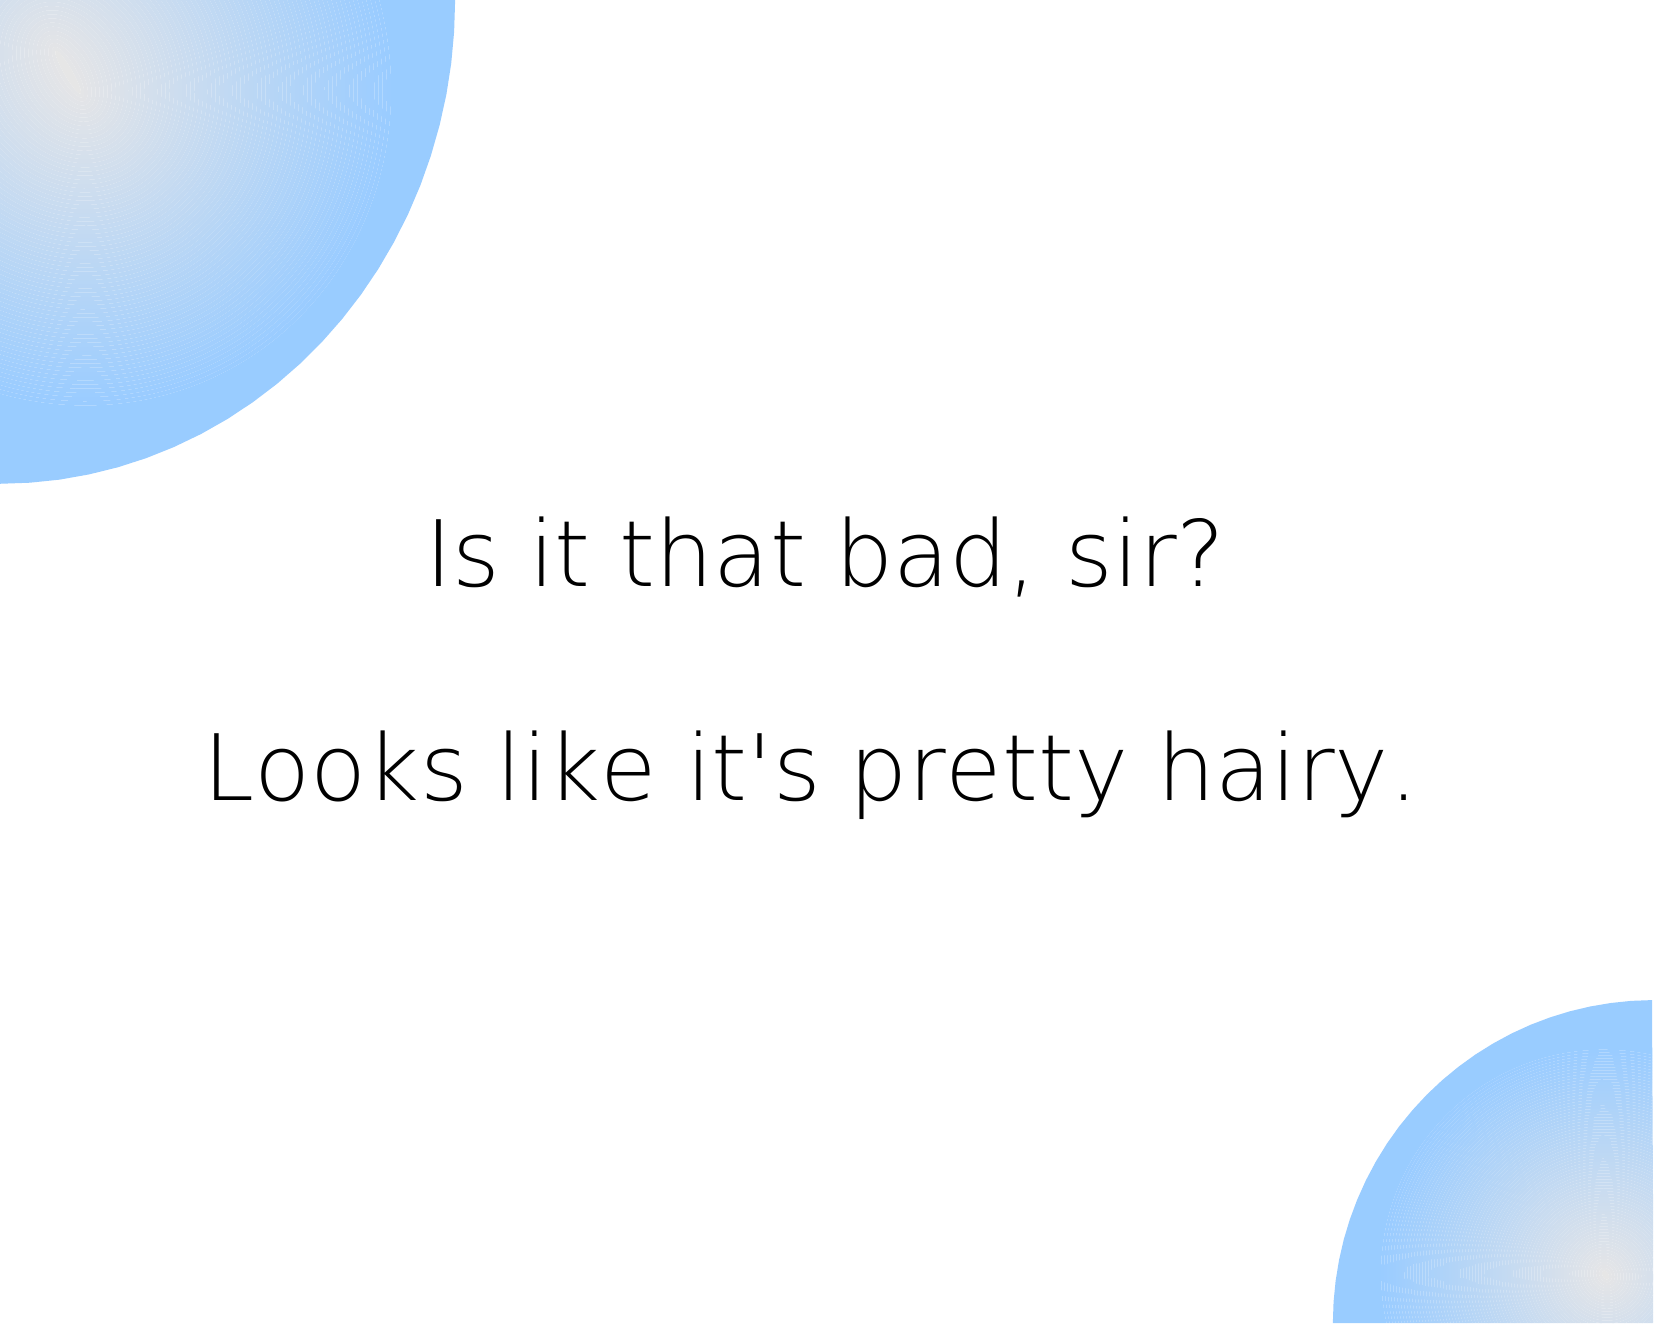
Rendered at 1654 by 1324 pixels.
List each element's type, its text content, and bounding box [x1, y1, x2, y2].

subtitle Is it that bad, sir? Looks like it's pretty hairy. [82, 149, 1571, 1174]
